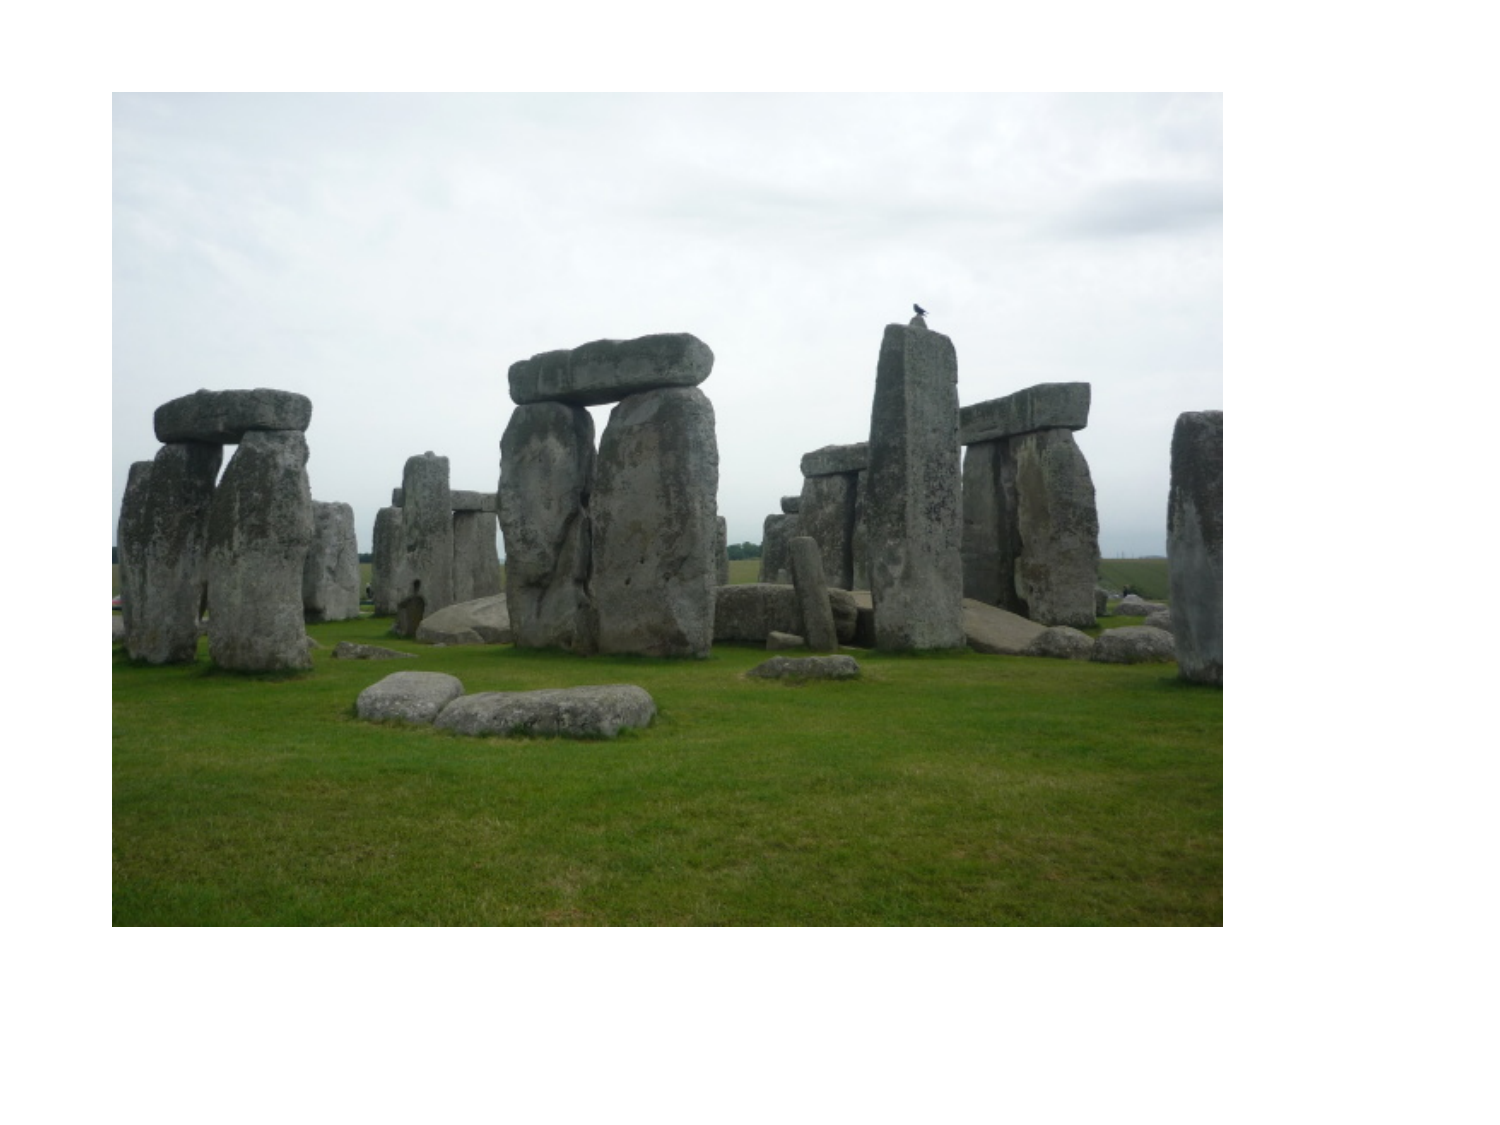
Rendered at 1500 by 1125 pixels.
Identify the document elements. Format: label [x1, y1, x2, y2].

picture [112, 92, 1223, 927]
